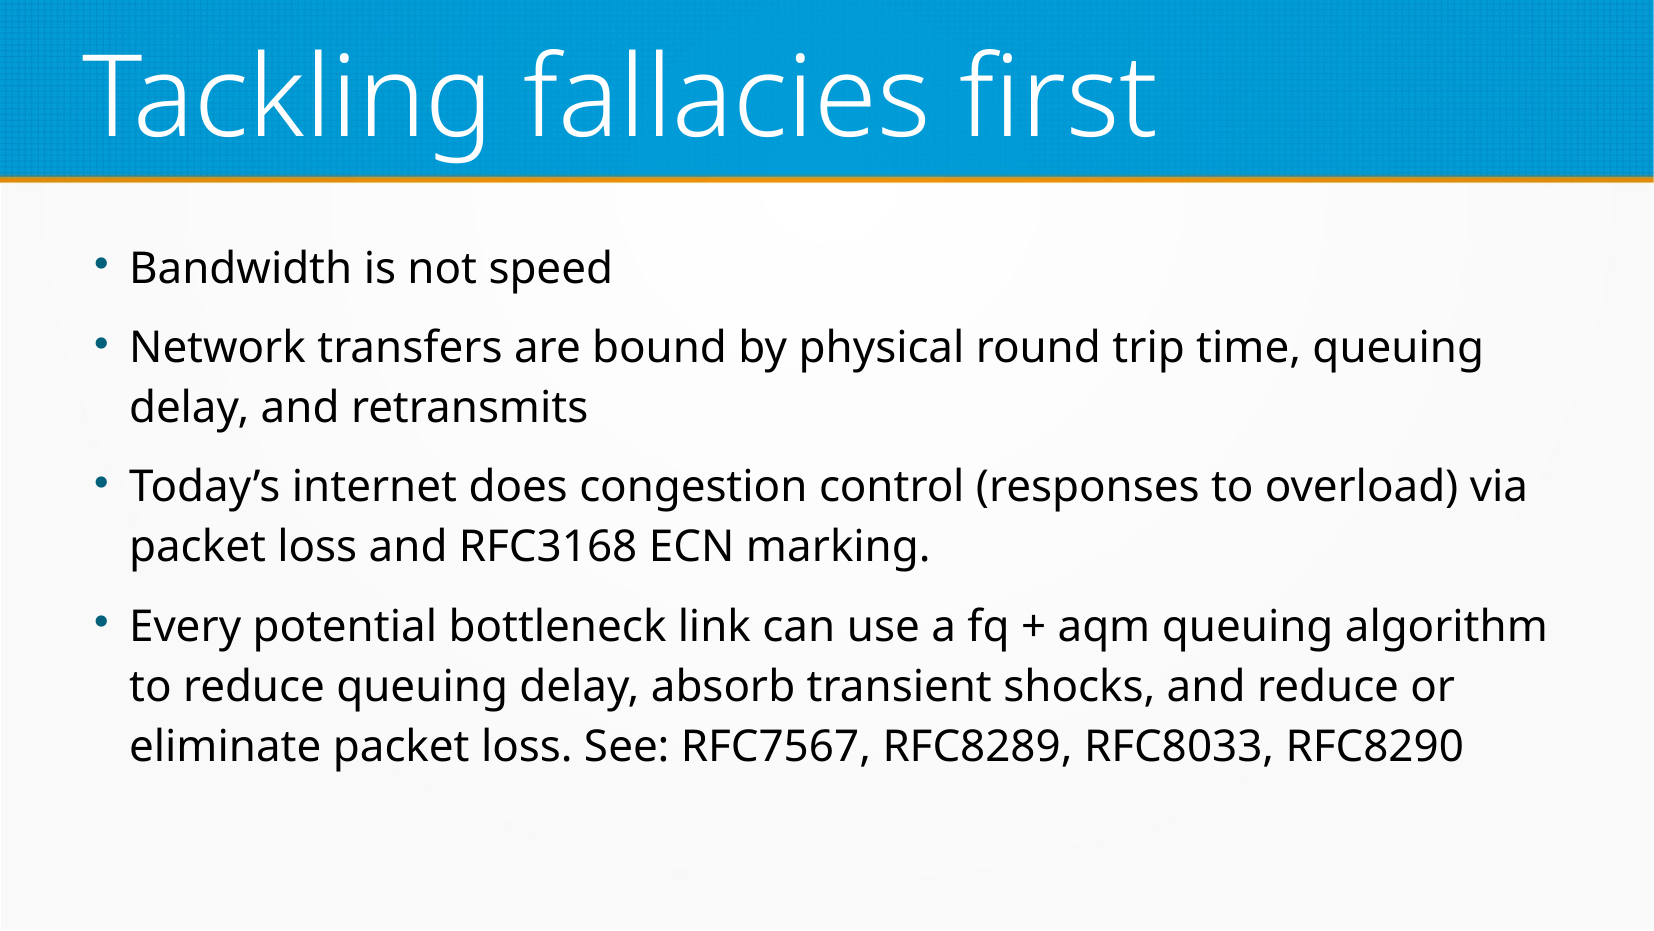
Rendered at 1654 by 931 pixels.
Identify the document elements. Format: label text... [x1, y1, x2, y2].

picture [0, 175, 1654, 931]
text_box Bandwidth is not speed Network transfers are bound by physical round trip time, queuing delay, and retransmits Today’s internet does congestion control (responses to overload) via packet loss and RFC3168 ECN marking. Every potential bottleneck link can use a fq + aqm queuing algorithm to reduce queuing delay, absorb transient shocks, and reduce or eliminate packet loss. See: RFC7567, RFC8289, RFC8033, RFC8290 [82, 236, 1563, 810]
text_box Tackling fallacies first [82, 14, 1571, 171]
